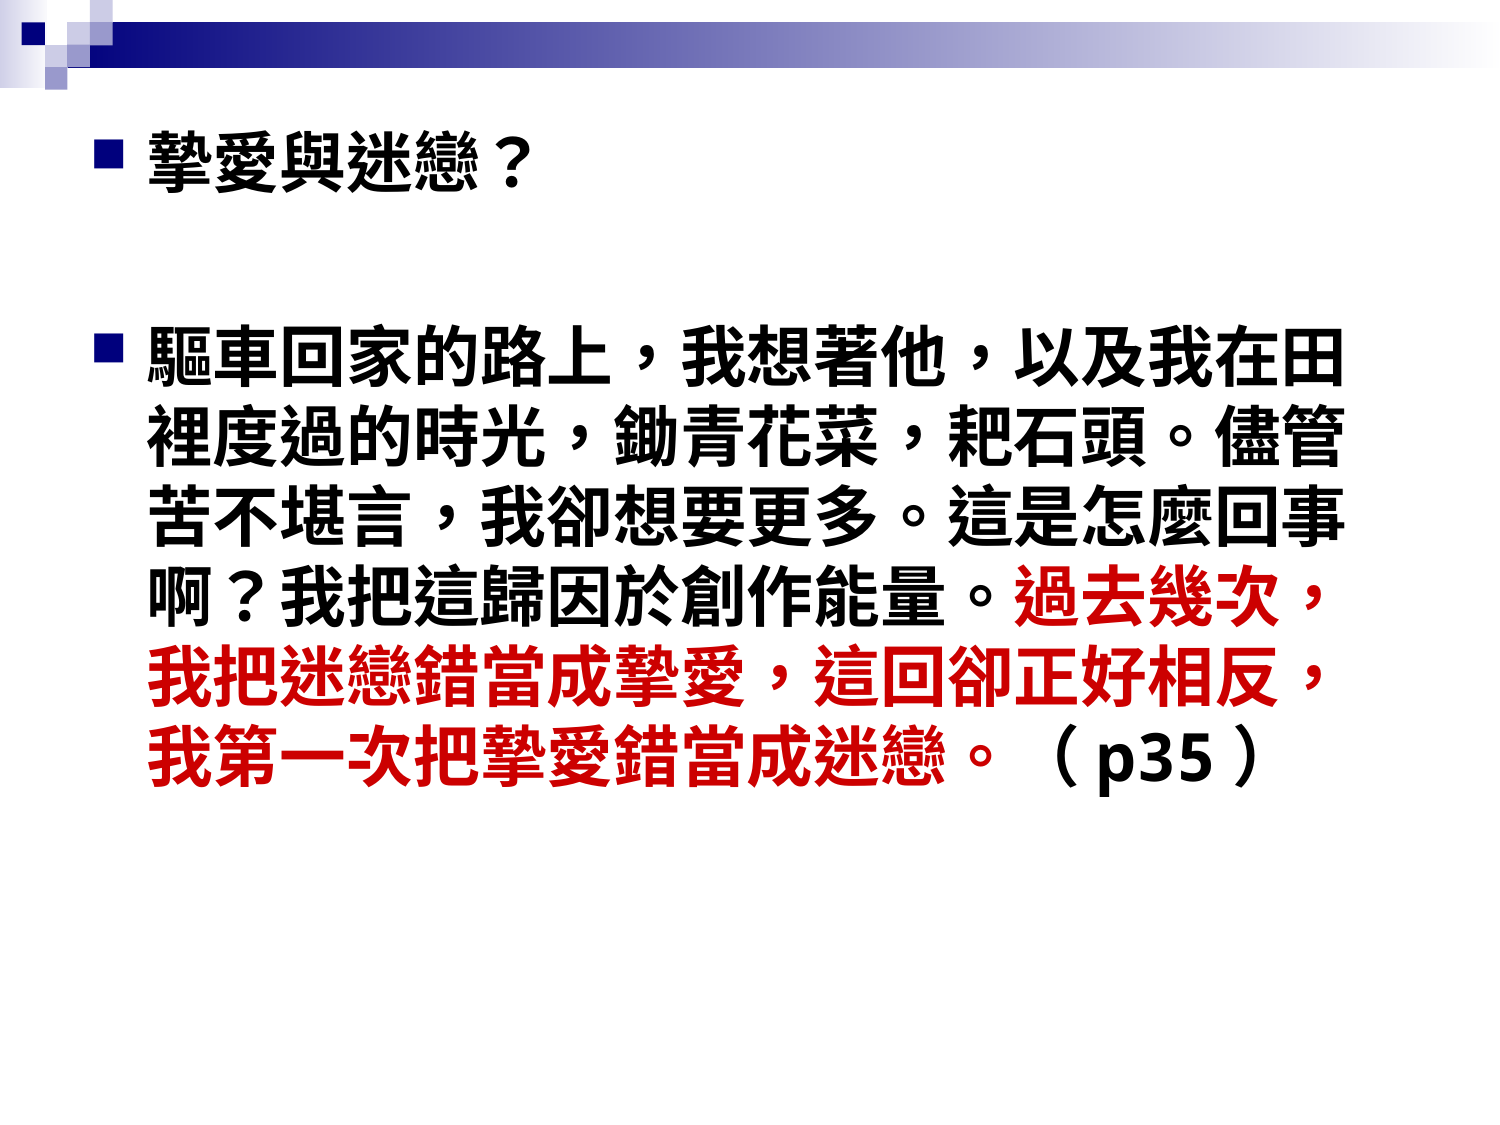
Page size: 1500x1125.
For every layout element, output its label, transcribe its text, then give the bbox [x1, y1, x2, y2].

list 摯愛與迷戀？ 驅車回家的路上，我想著他，以及我在田裡度過的時光，鋤青花菜，耙石頭。儘管苦不堪言，我卻想要更多。這是怎麼回事啊？我把這歸因於創作能量。過去幾次，我把迷戀錯當成摯愛，這回卻正好相反，我第一次把摯愛錯當成迷戀。（p35） [75, 113, 1426, 963]
